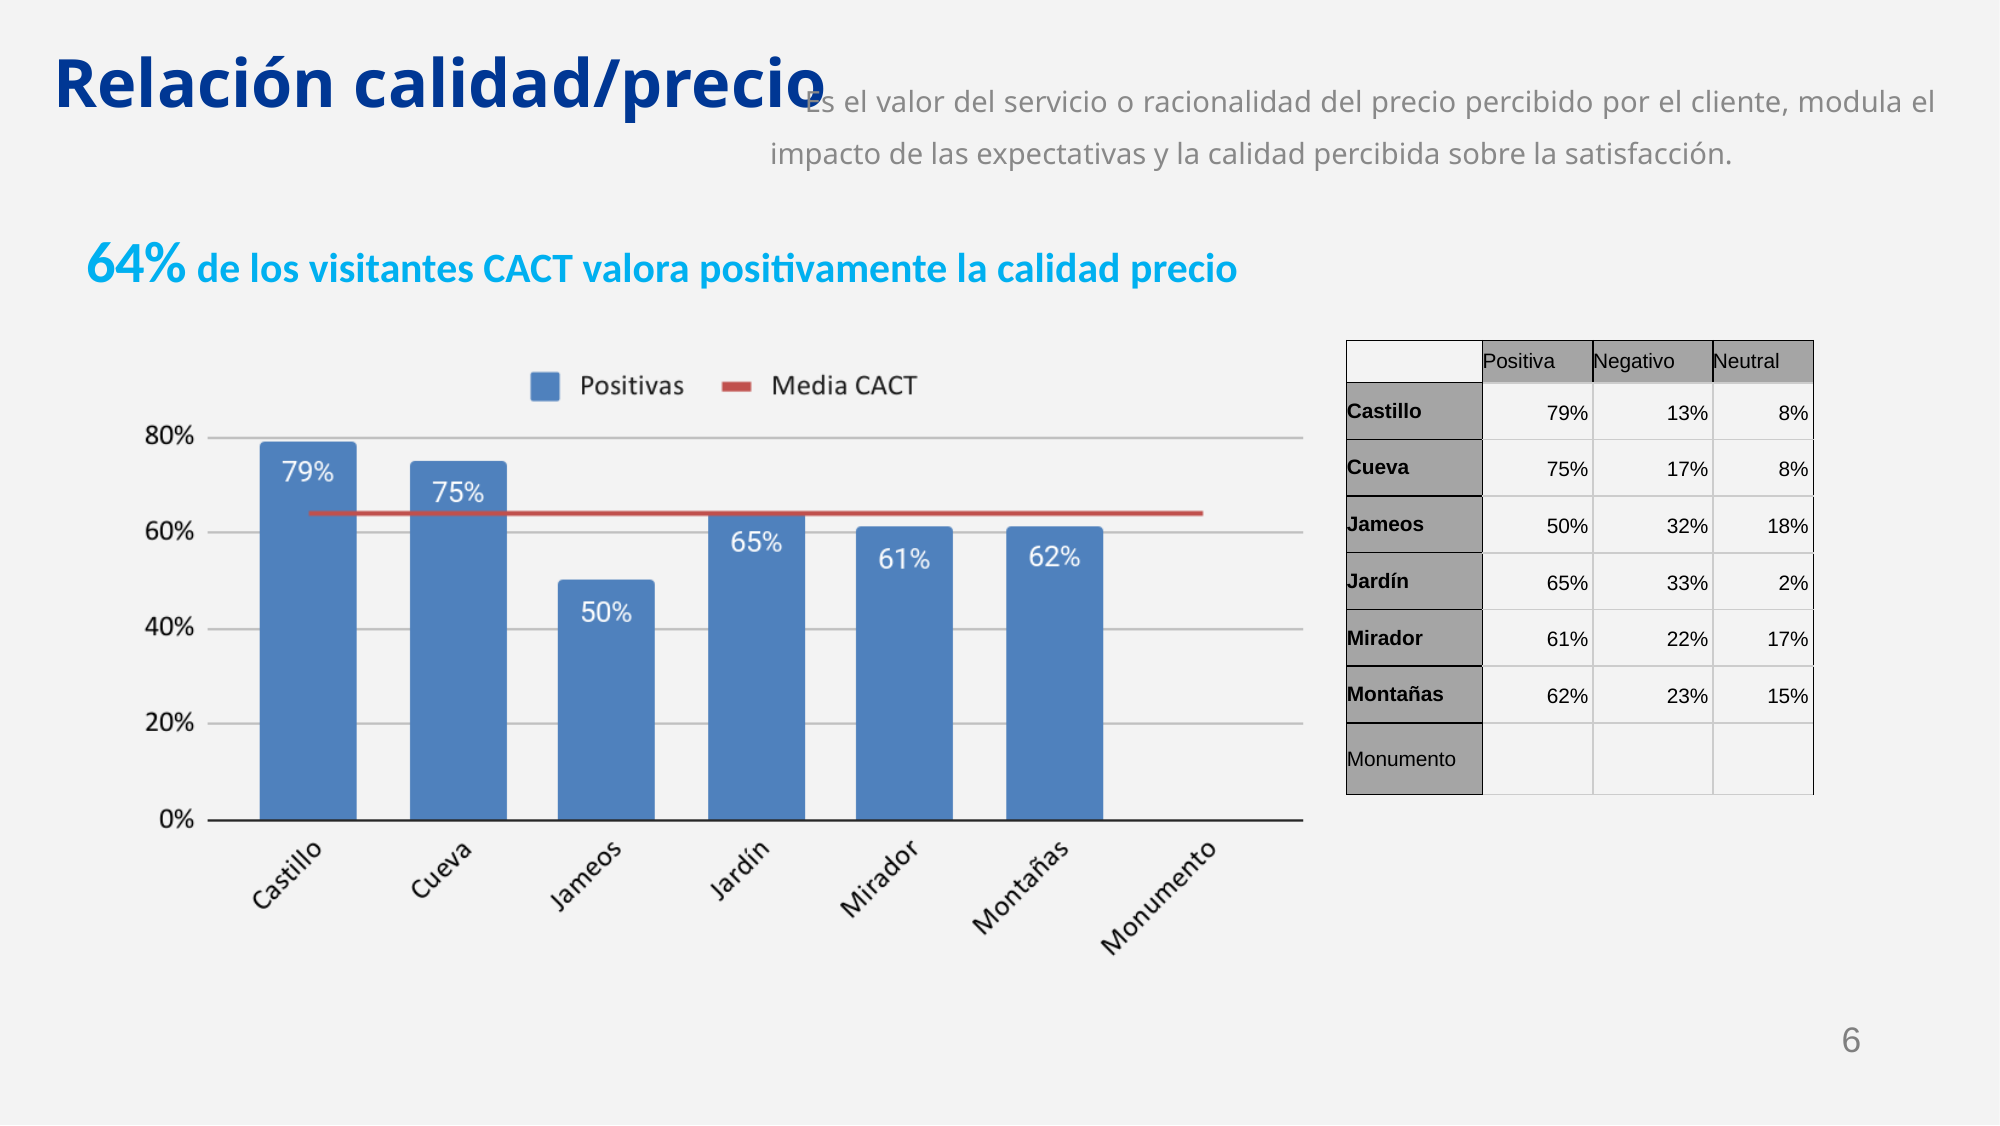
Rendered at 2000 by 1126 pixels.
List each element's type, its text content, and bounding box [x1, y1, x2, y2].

table_cell 23% [1594, 667, 1712, 722]
table_cell 65% [1483, 554, 1592, 609]
text_box Relación calidad/precio [53, 0, 1928, 121]
table_header [1347, 341, 1482, 382]
table_cell Cueva [1347, 440, 1482, 495]
table_cell 61% [1483, 610, 1592, 665]
table_cell [1594, 724, 1712, 794]
table_cell 50% [1483, 497, 1592, 552]
text_box Es el valor del servicio o racionalidad del precio percibido por el cliente, modula el impacto de las expectativas y la calidad percibida sobre la satisfacción. [741, 35, 1965, 289]
table_cell Montañas [1347, 667, 1482, 722]
table_cell Jardín [1347, 553, 1482, 609]
table_header Neutral [1714, 341, 1813, 382]
table_cell 33% [1594, 554, 1712, 609]
table_cell [1714, 724, 1813, 794]
table_cell 15% [1714, 667, 1813, 722]
picture [112, 340, 1336, 984]
table_cell 32% [1594, 497, 1712, 552]
table_cell 75% [1483, 440, 1592, 495]
table_cell Mirador [1347, 610, 1482, 665]
table_cell 17% [1714, 610, 1813, 665]
table_cell 13% [1594, 384, 1712, 439]
table_cell 2% [1714, 554, 1813, 609]
table_header Negativo [1594, 341, 1712, 382]
table_cell Castillo [1347, 383, 1482, 439]
table_cell 18% [1714, 497, 1813, 552]
table_cell [1483, 724, 1592, 794]
table_cell 62% [1483, 667, 1592, 722]
table_cell 8% [1714, 384, 1813, 439]
table_cell Monumento [1347, 724, 1482, 794]
table_cell 17% [1594, 440, 1712, 495]
slide_number 1 [1412, 1008, 1880, 1069]
table_cell 79% [1483, 384, 1592, 439]
table_header Positiva [1483, 341, 1592, 382]
table_cell 8% [1714, 440, 1813, 495]
table_cell Jameos [1347, 497, 1482, 552]
text_box 64% de los visitantes CACT valora positivamente la calidad precio [71, 199, 1377, 289]
table_cell 22% [1594, 610, 1712, 665]
